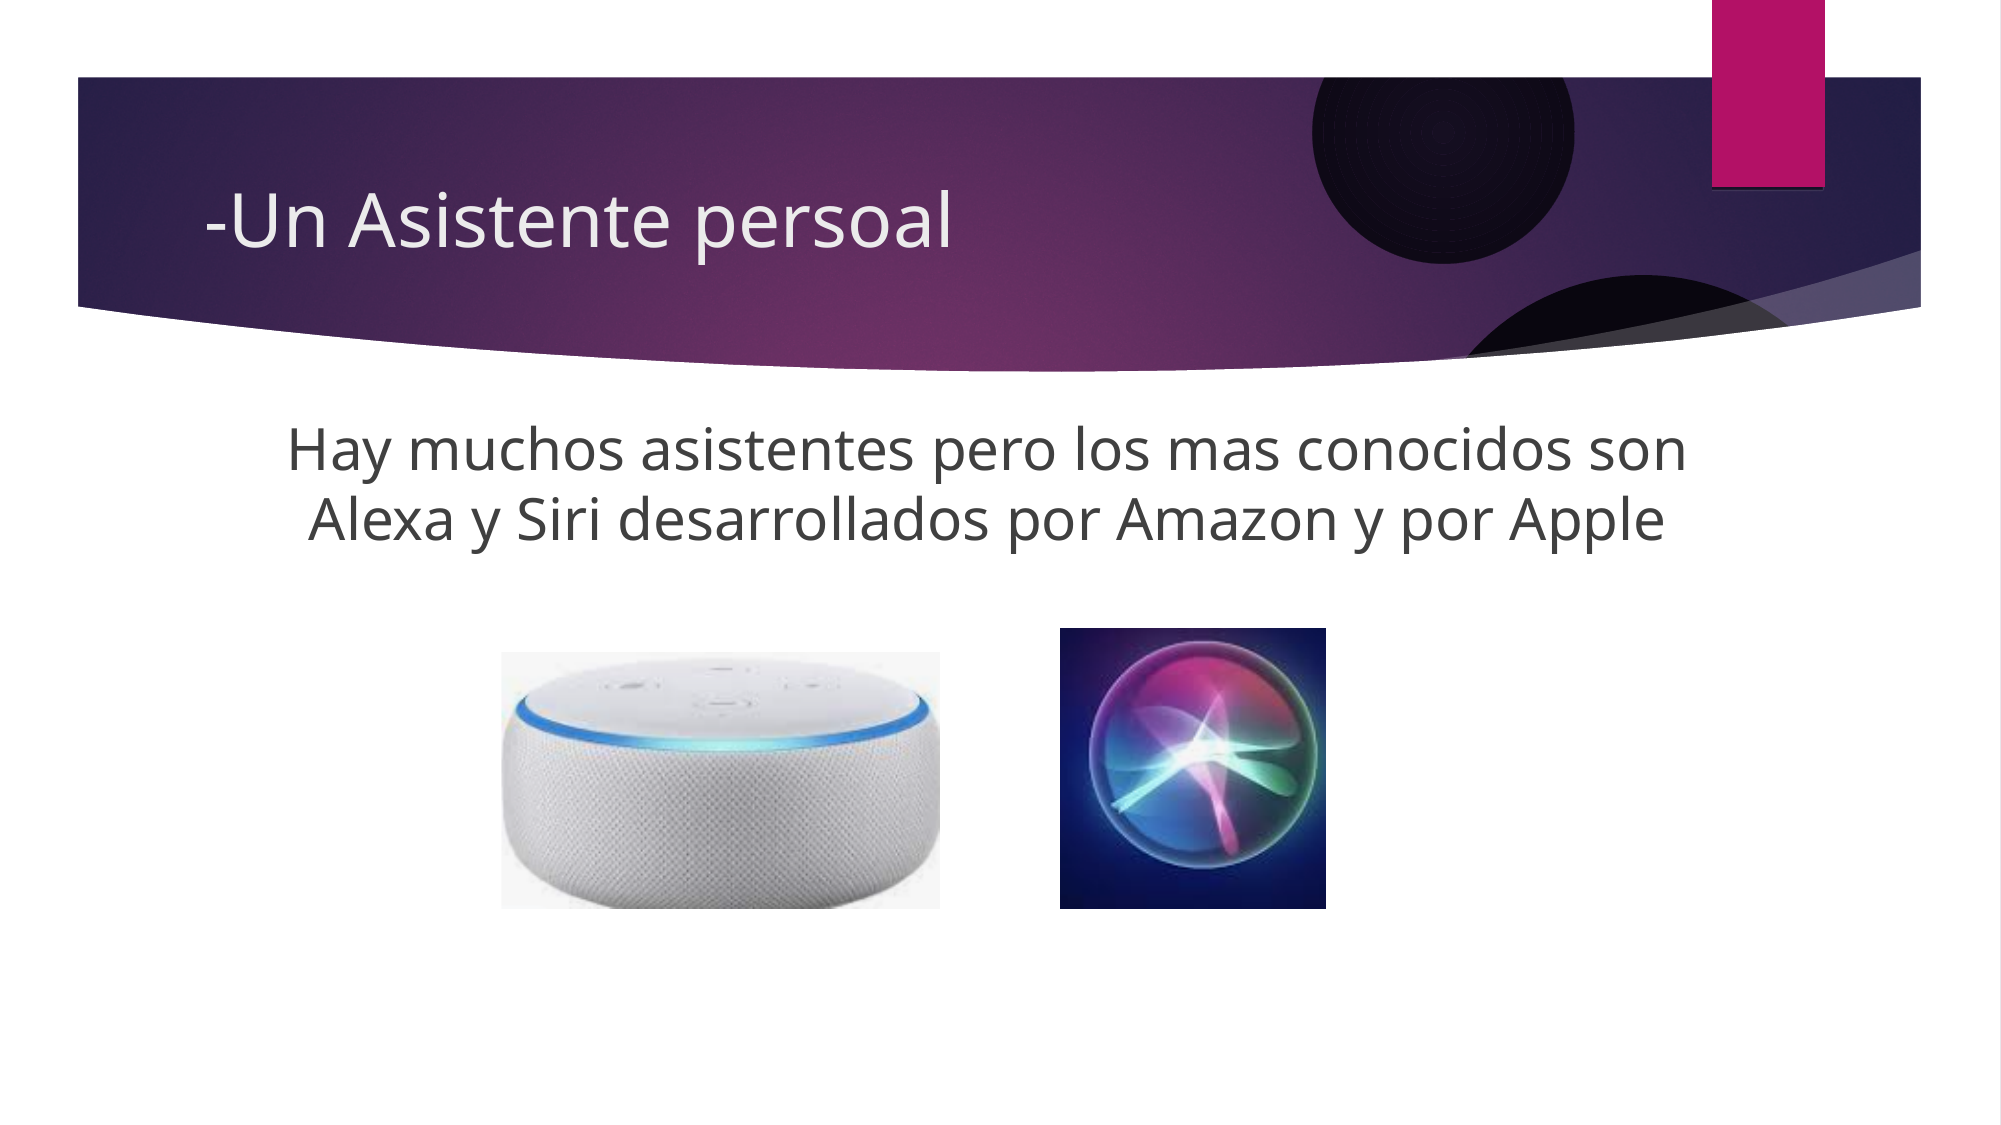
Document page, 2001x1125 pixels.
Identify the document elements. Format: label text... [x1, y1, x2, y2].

list Hay muchos asistentes pero los mas conocidos son Alexa y Siri desarrollados por Amazon y por Apple [263, 404, 1712, 966]
picture [500, 652, 940, 909]
title -Un Asistente persoal [189, 159, 1627, 276]
picture [1060, 628, 1326, 909]
